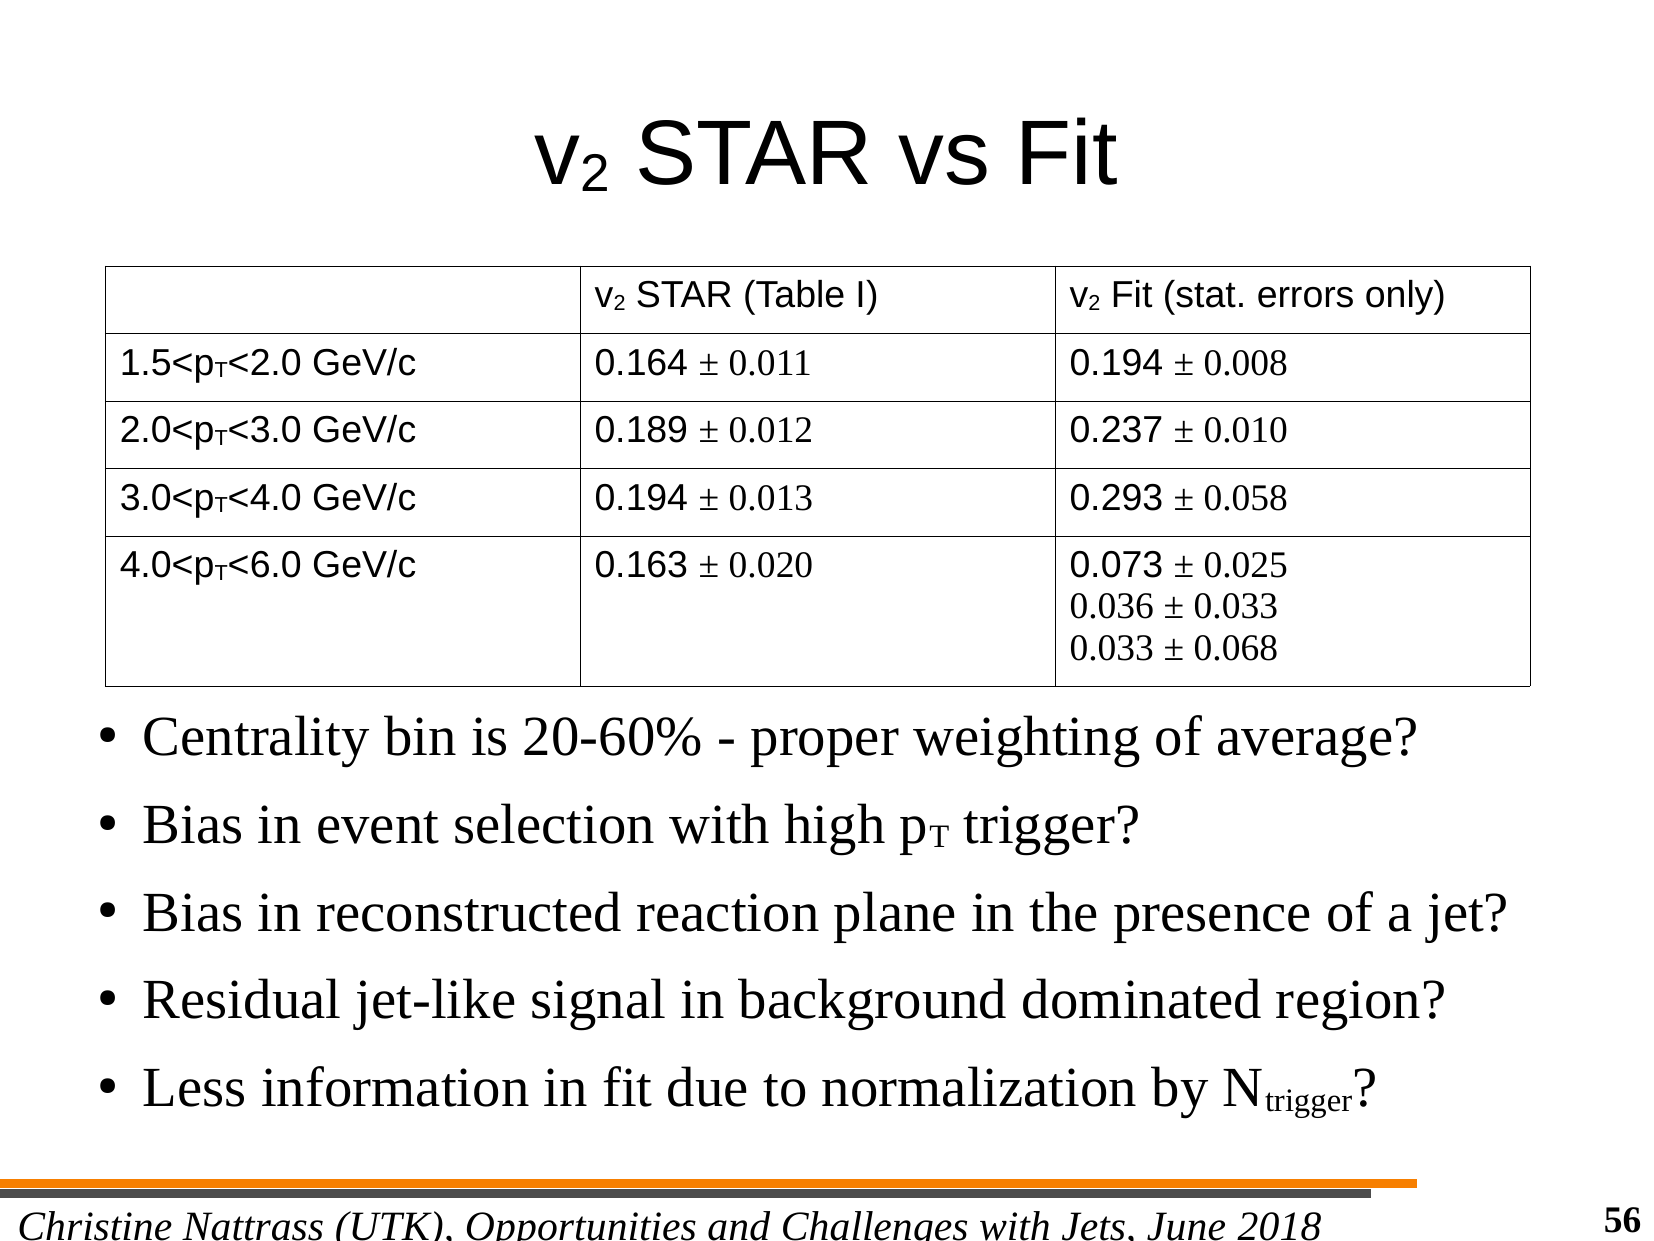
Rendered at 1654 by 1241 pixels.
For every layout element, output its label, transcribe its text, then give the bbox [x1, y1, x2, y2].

list Centrality bin is 20-60% - proper weighting of average? Bias in event selection with high pT trigger? Bias in reconstructed reaction plane in the presence of a jet? Residual jet-like signal in background dominated region? Less information in fit due to normalization by Ntrigger? [82, 705, 1571, 1126]
table_cell 0.164 ± 0.011 [581, 334, 1055, 401]
table_cell 0.237 ± 0.010 [1056, 402, 1530, 468]
table_cell 0.194 ± 0.013 [581, 469, 1055, 536]
table_cell 2.0<pT<3.0 GeV/c [106, 402, 580, 468]
table_cell 0.163 ± 0.020 [581, 537, 1055, 686]
table_header [106, 267, 580, 333]
table_cell 0.073 ± 0.025 0.036 ± 0.033 0.033 ± 0.068 [1056, 537, 1530, 686]
title v2 STAR vs Fit [82, 49, 1571, 257]
table_header v2 STAR (Table I) [581, 267, 1055, 333]
table_cell 3.0<pT<4.0 GeV/c [106, 469, 580, 536]
table_header v2 Fit (stat. errors only) [1056, 267, 1530, 333]
table_cell 4.0<pT<6.0 GeV/c [106, 537, 580, 686]
table_cell 1.5<pT<2.0 GeV/c [106, 334, 580, 401]
table_cell 0.189 ± 0.012 [581, 402, 1055, 468]
table_cell 0.194 ± 0.008 [1056, 334, 1530, 401]
table_cell 0.293 ± 0.058 [1056, 469, 1530, 536]
